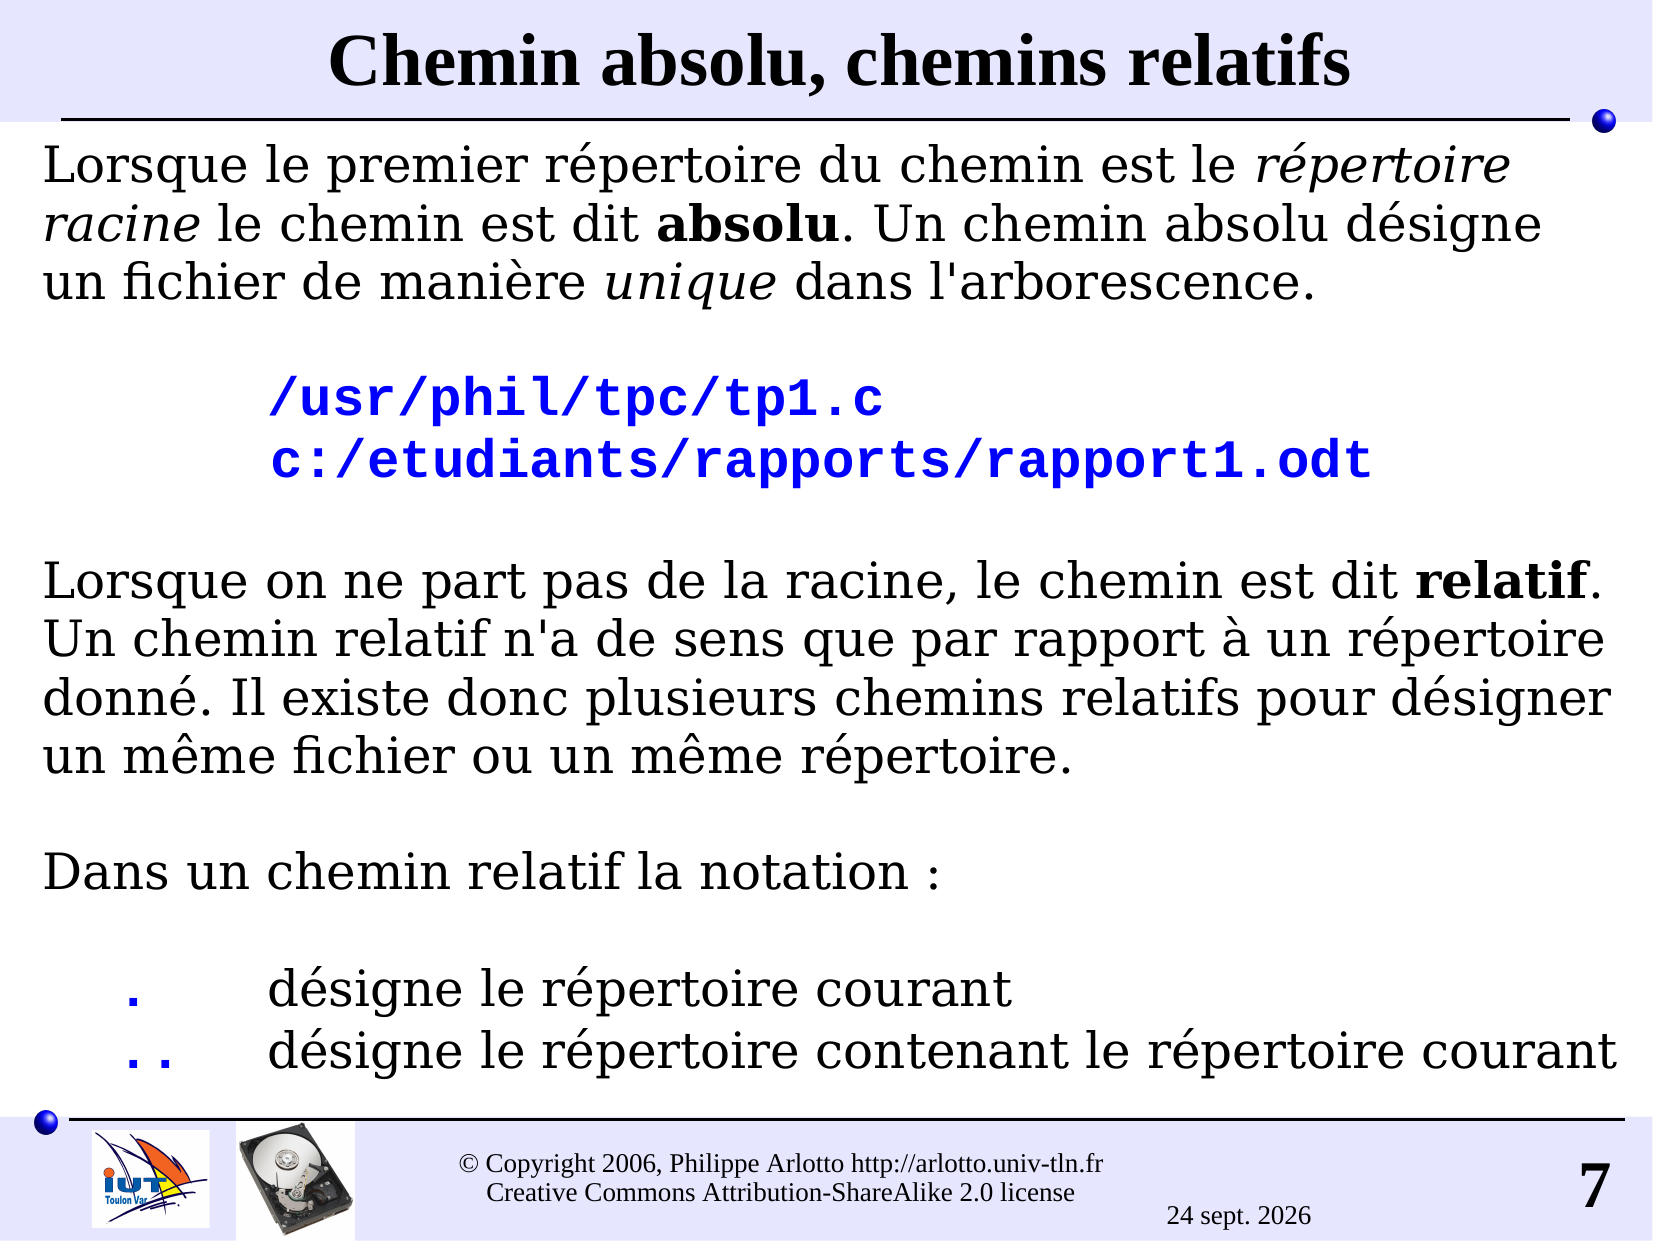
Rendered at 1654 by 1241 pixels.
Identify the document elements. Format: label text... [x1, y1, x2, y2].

title Chemin absolu, chemins relatifs [95, 11, 1585, 110]
text_box Lorsque le premier répertoire du chemin est le répertoire racine le chemin est dit absolu. Un chemin absolu désigne un fichier de manière unique dans l'arborescence. /usr/phil/tpc/tp1.c c:/etudiants/rapports/rapport1.odt Lorsque on ne part pas de la racine, le chemin est dit relatif. Un chemin relatif n'a de sens que par rapport à un répertoire donné. Il existe donc plusieurs chemins relatifs pour désigner un même fichier ou un même répertoire. Dans un chemin relatif la notation : . désigne le répertoire courant .. désigne le répertoire contenant le répertoire courant [42, 135, 1619, 1088]
picture [236, 1121, 355, 1241]
